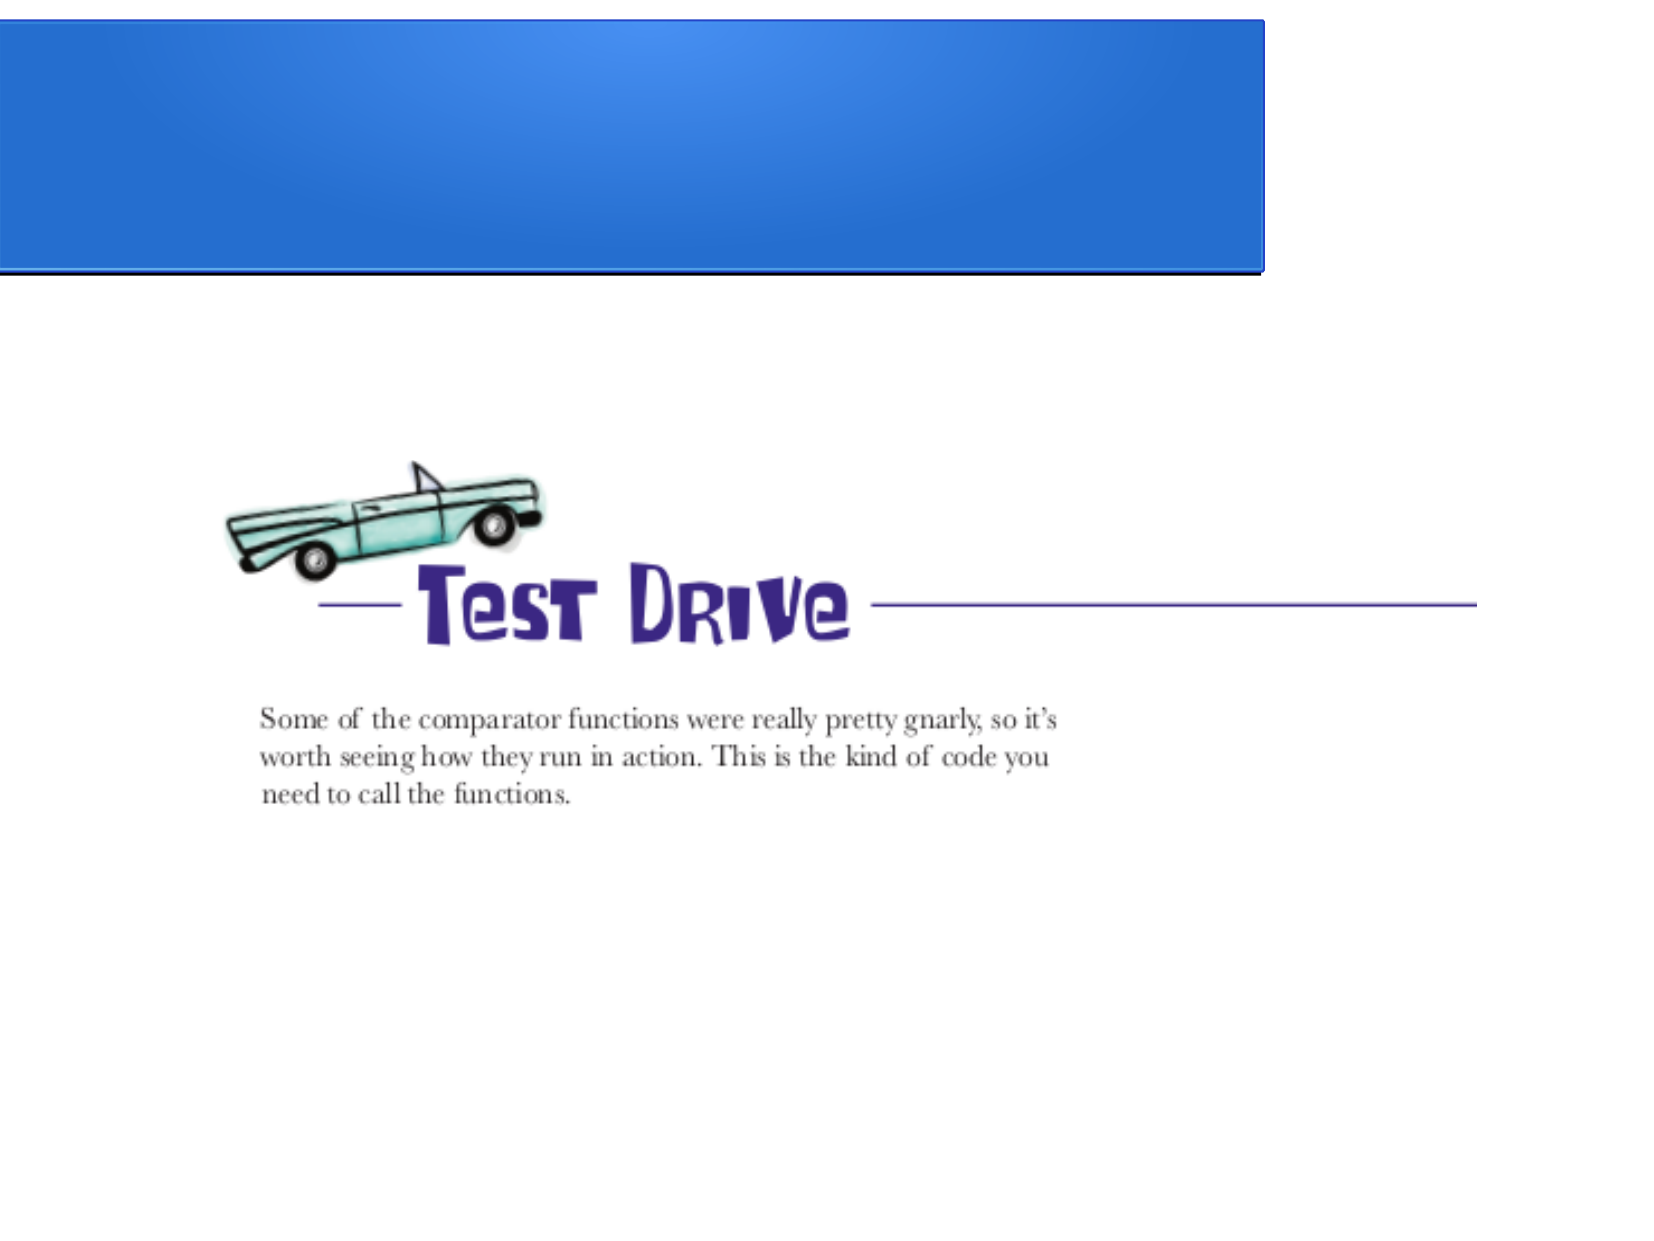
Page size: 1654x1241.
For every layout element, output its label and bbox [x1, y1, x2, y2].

picture [200, 460, 1477, 839]
